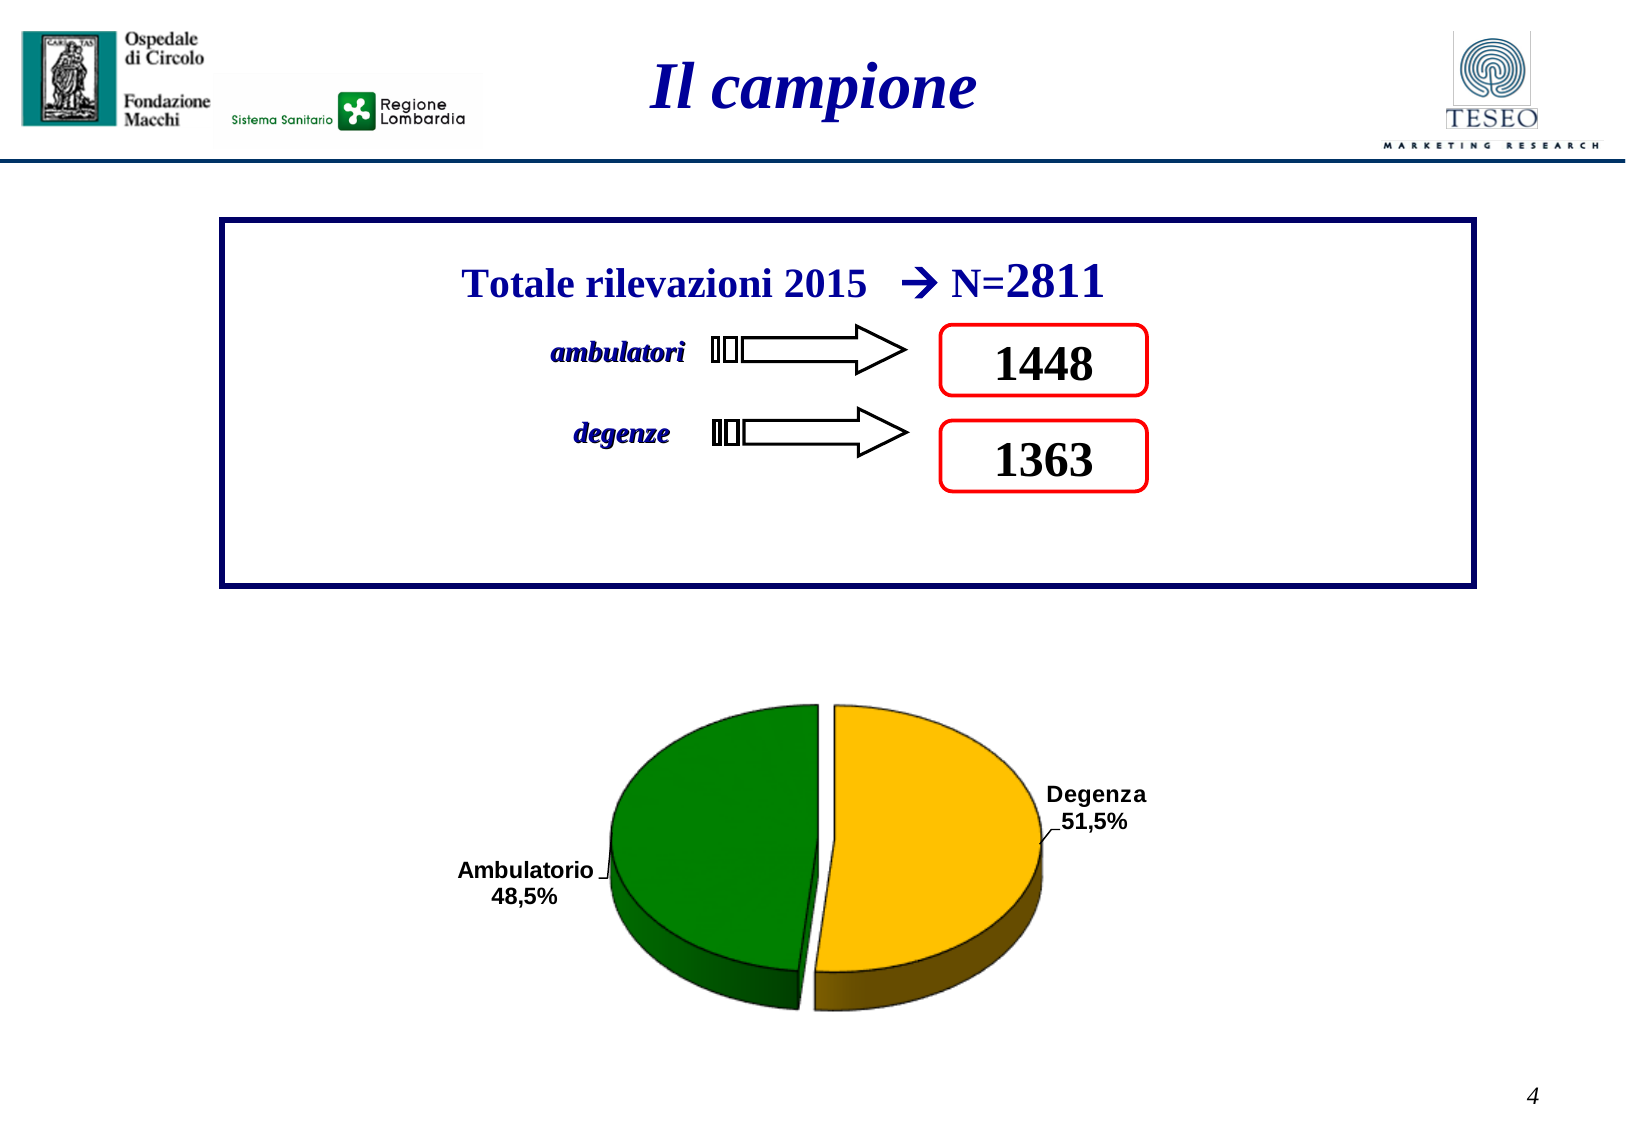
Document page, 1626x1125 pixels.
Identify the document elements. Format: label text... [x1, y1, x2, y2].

text_box Il campione [198, 18, 1431, 144]
picture [1381, 31, 1604, 149]
text_box degenze [351, 395, 685, 466]
text_box Totale rilevazioni 2015  N=2811 [280, 223, 1286, 305]
picture [392, 508, 1233, 1083]
text_box ambulatori [381, 314, 714, 386]
text_box 1363 [940, 420, 1147, 492]
picture [21, 31, 483, 149]
text_box 1448 [940, 324, 1147, 396]
